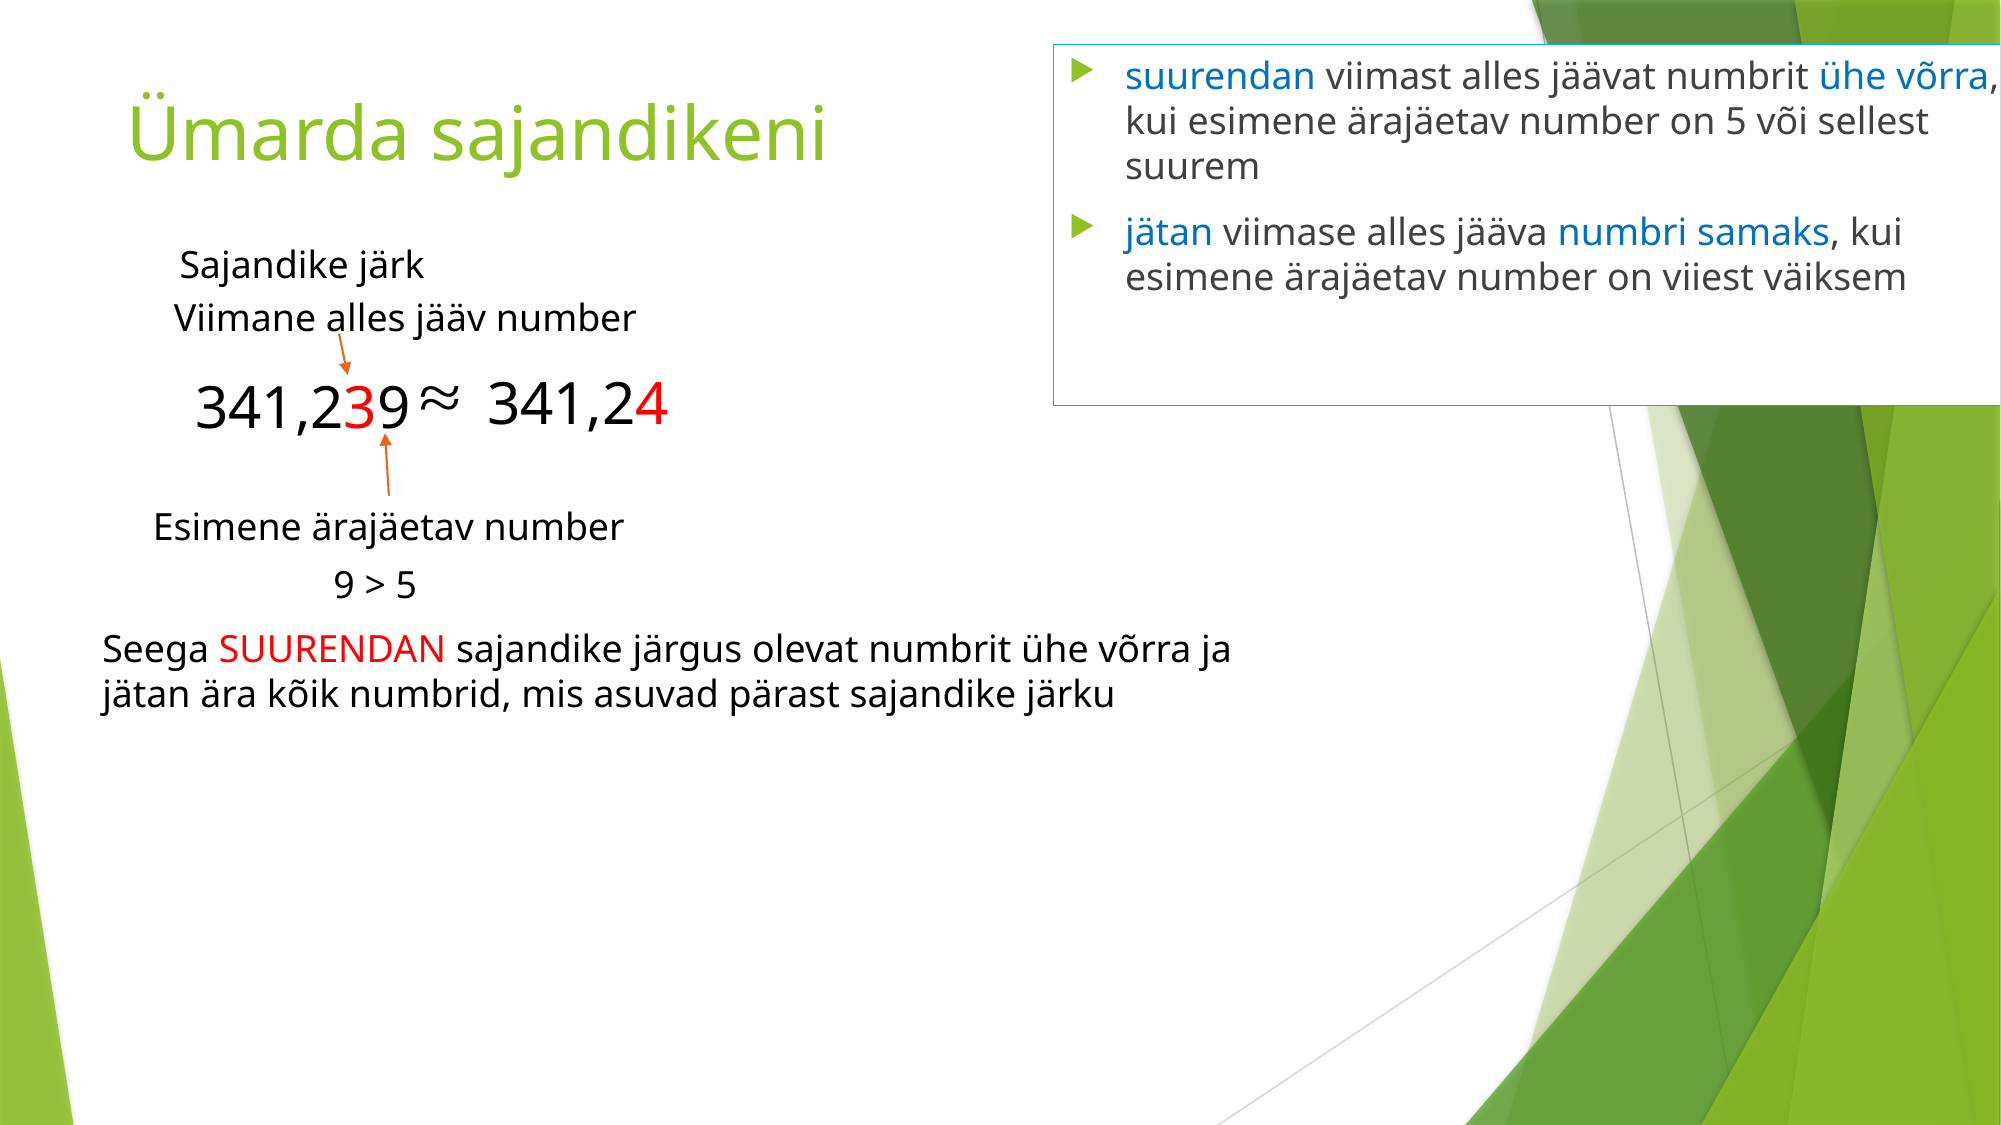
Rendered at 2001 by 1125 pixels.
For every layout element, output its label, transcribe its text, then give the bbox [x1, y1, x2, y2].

text_box 9 > 5 [318, 553, 433, 614]
title Ümarda sajandikeni [111, 77, 1053, 295]
chart [409, 362, 471, 434]
text_box Esimene ärajäetav number [138, 495, 640, 556]
text_box Sajandike järk [164, 233, 440, 286]
text_box Seega SUURENDAN sajandike järgus olevat numbrit ühe võrra ja jätan ära kõik numbrid, mis asuvad pärast sajandike järku [87, 617, 1248, 723]
list suurendan viimast alles jäävat numbrit ühe võrra, kui esimene ärajäetav number on 5 või sellest suurem jätan viimase alles jääva numbri samaks, kui esimene ärajäetav number on viiest väiksem [1053, 44, 2000, 406]
text_box Viimane alles jääv number [159, 286, 653, 347]
text_box 341,24 [472, 358, 732, 444]
text_box 341,239 [180, 362, 440, 448]
